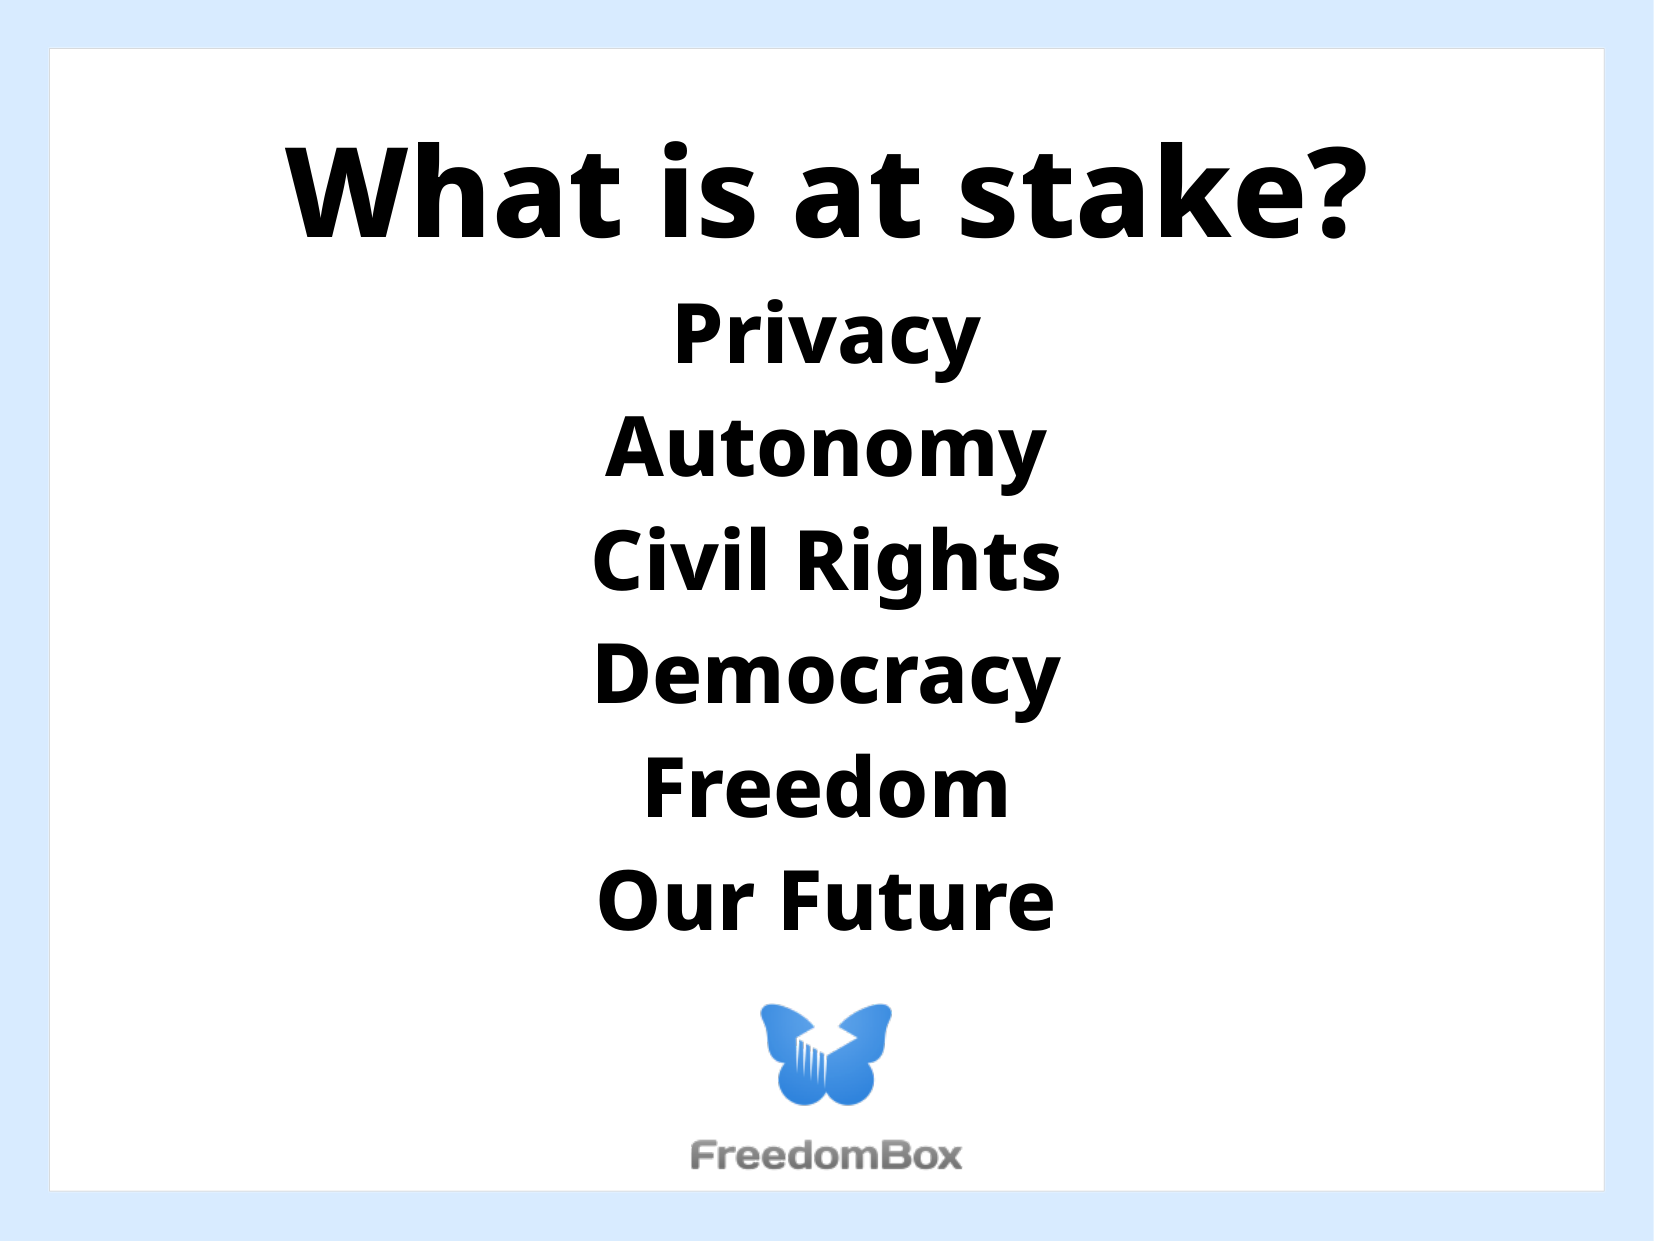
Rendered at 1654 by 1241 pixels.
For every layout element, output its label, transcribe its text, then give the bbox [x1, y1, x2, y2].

subtitle What is at stake? Privacy Autonomy Civil Rights Democracy Freedom Our Future [82, 49, 1571, 1010]
picture [0, 0, 1654, 1241]
